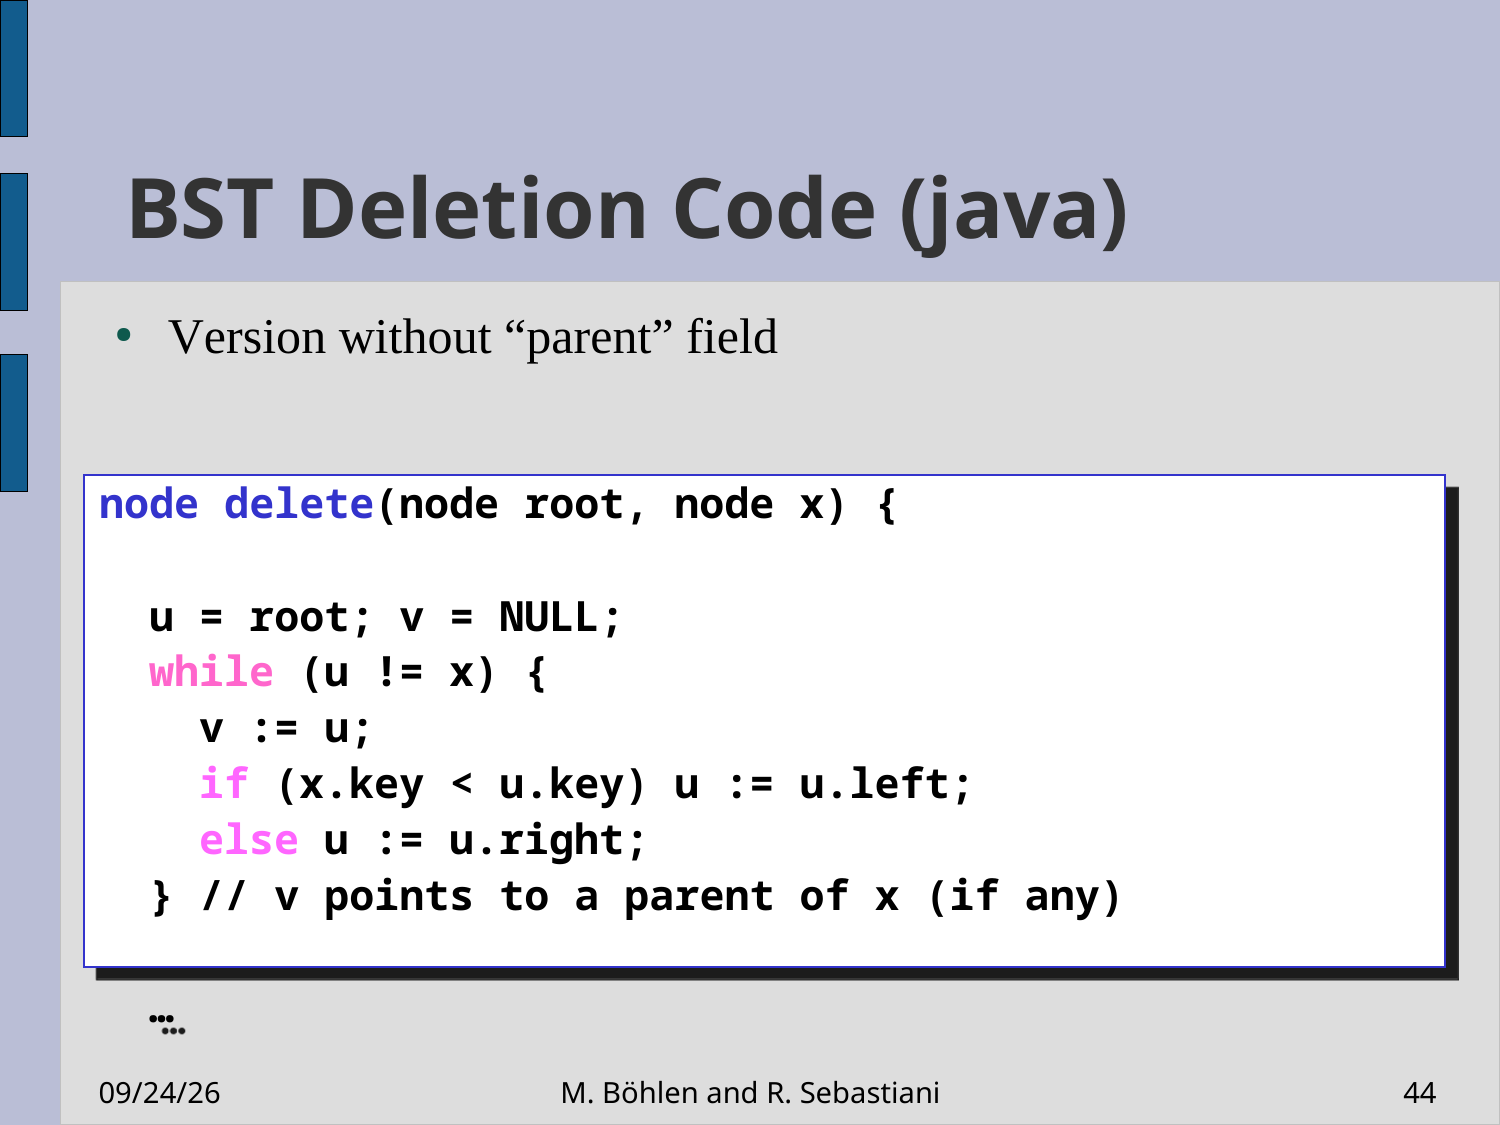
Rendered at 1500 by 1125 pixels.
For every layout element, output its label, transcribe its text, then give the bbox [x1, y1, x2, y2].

text_box Version without “parent” field [82, 306, 1192, 429]
title BST Deletion Code (java) [110, 67, 1392, 271]
text_box node delete(node root, node x) { u = root; v = NULL; while (u != x) { v := u; if (x.key < u.key) u := u.left; else u := u.right; } // v points to a parent of x (if any) … [84, 474, 1446, 967]
